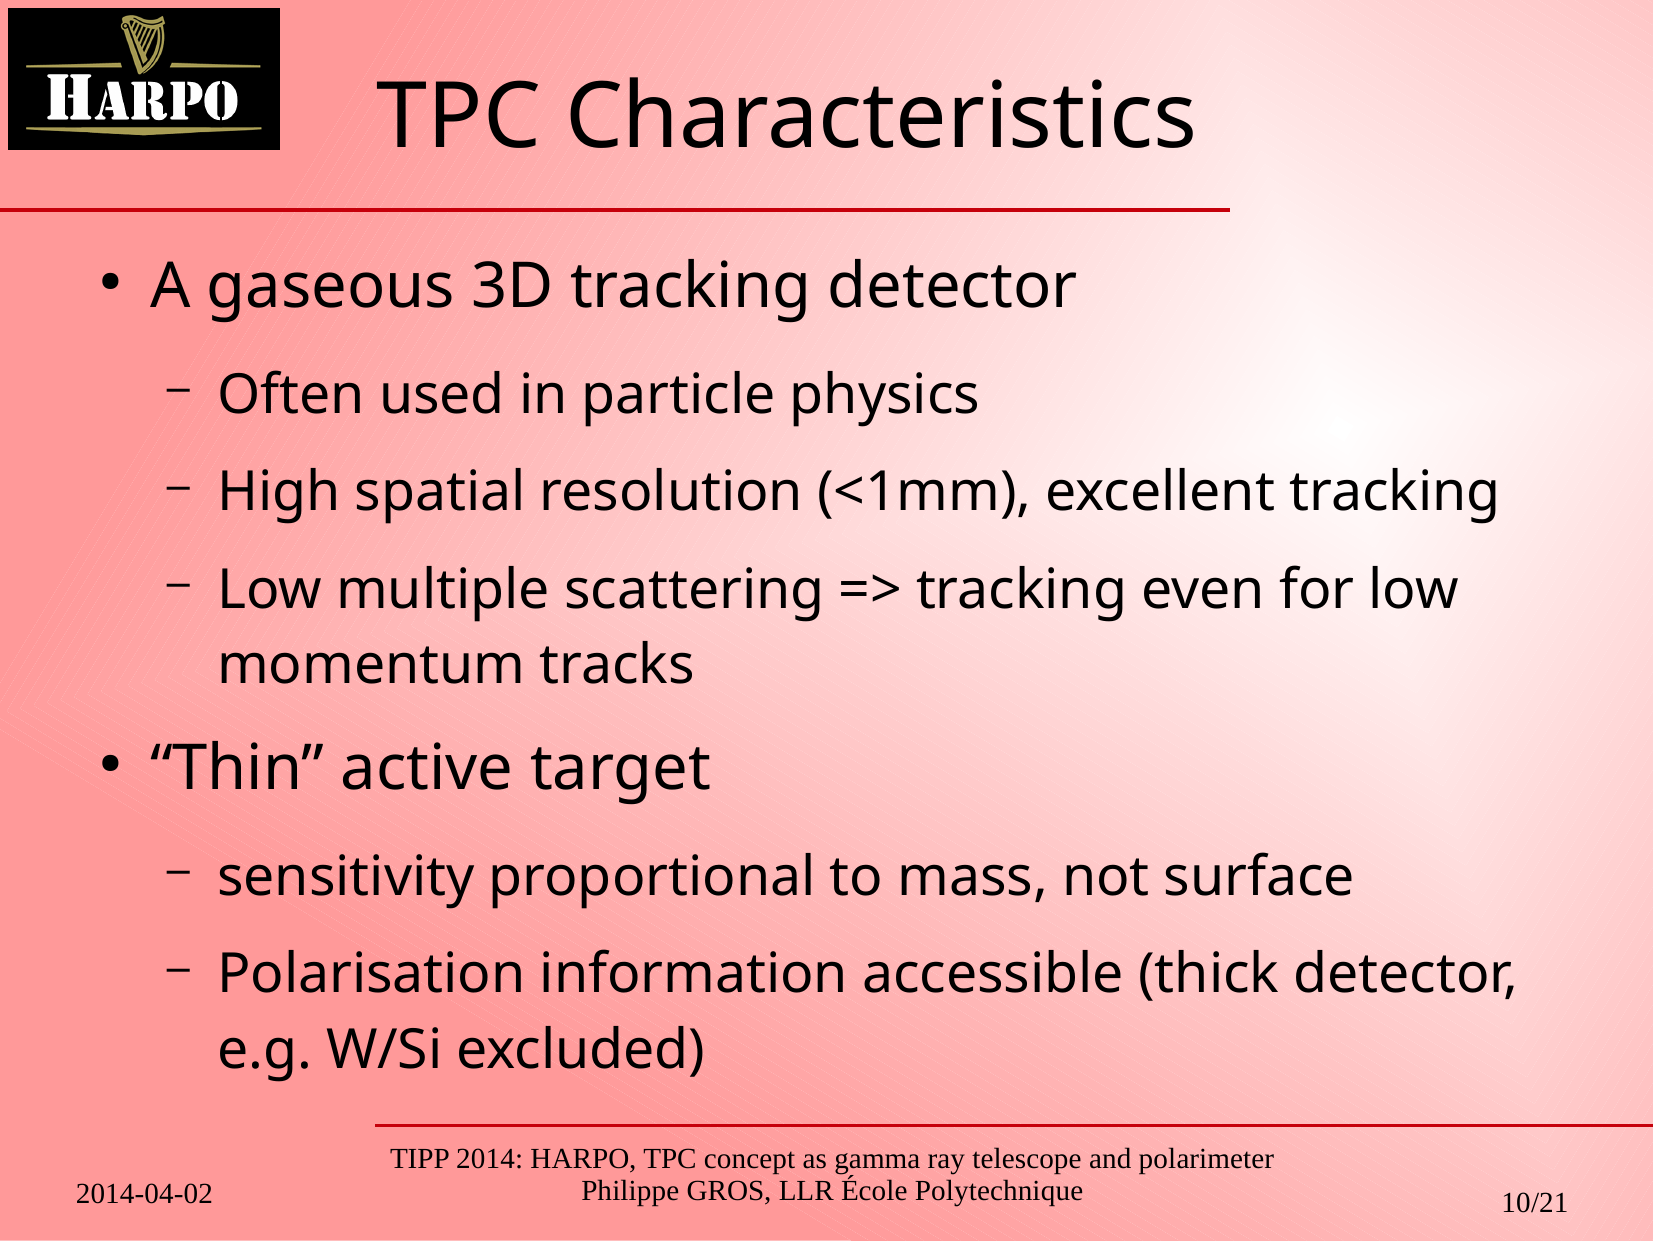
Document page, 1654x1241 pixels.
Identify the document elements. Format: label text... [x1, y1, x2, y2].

picture [8, 8, 280, 150]
title TPC Characteristics [285, 15, 1291, 211]
list A gaseous 3D tracking detector Often used in particle physics High spatial resolution (<1mm), excellent tracking Low multiple scattering => tracking even for low momentum tracks “Thin” active target sensitivity proportional to mass, not surface Polarisation information accessible (thick detector, e.g. W/Si excluded) [82, 240, 1571, 1102]
